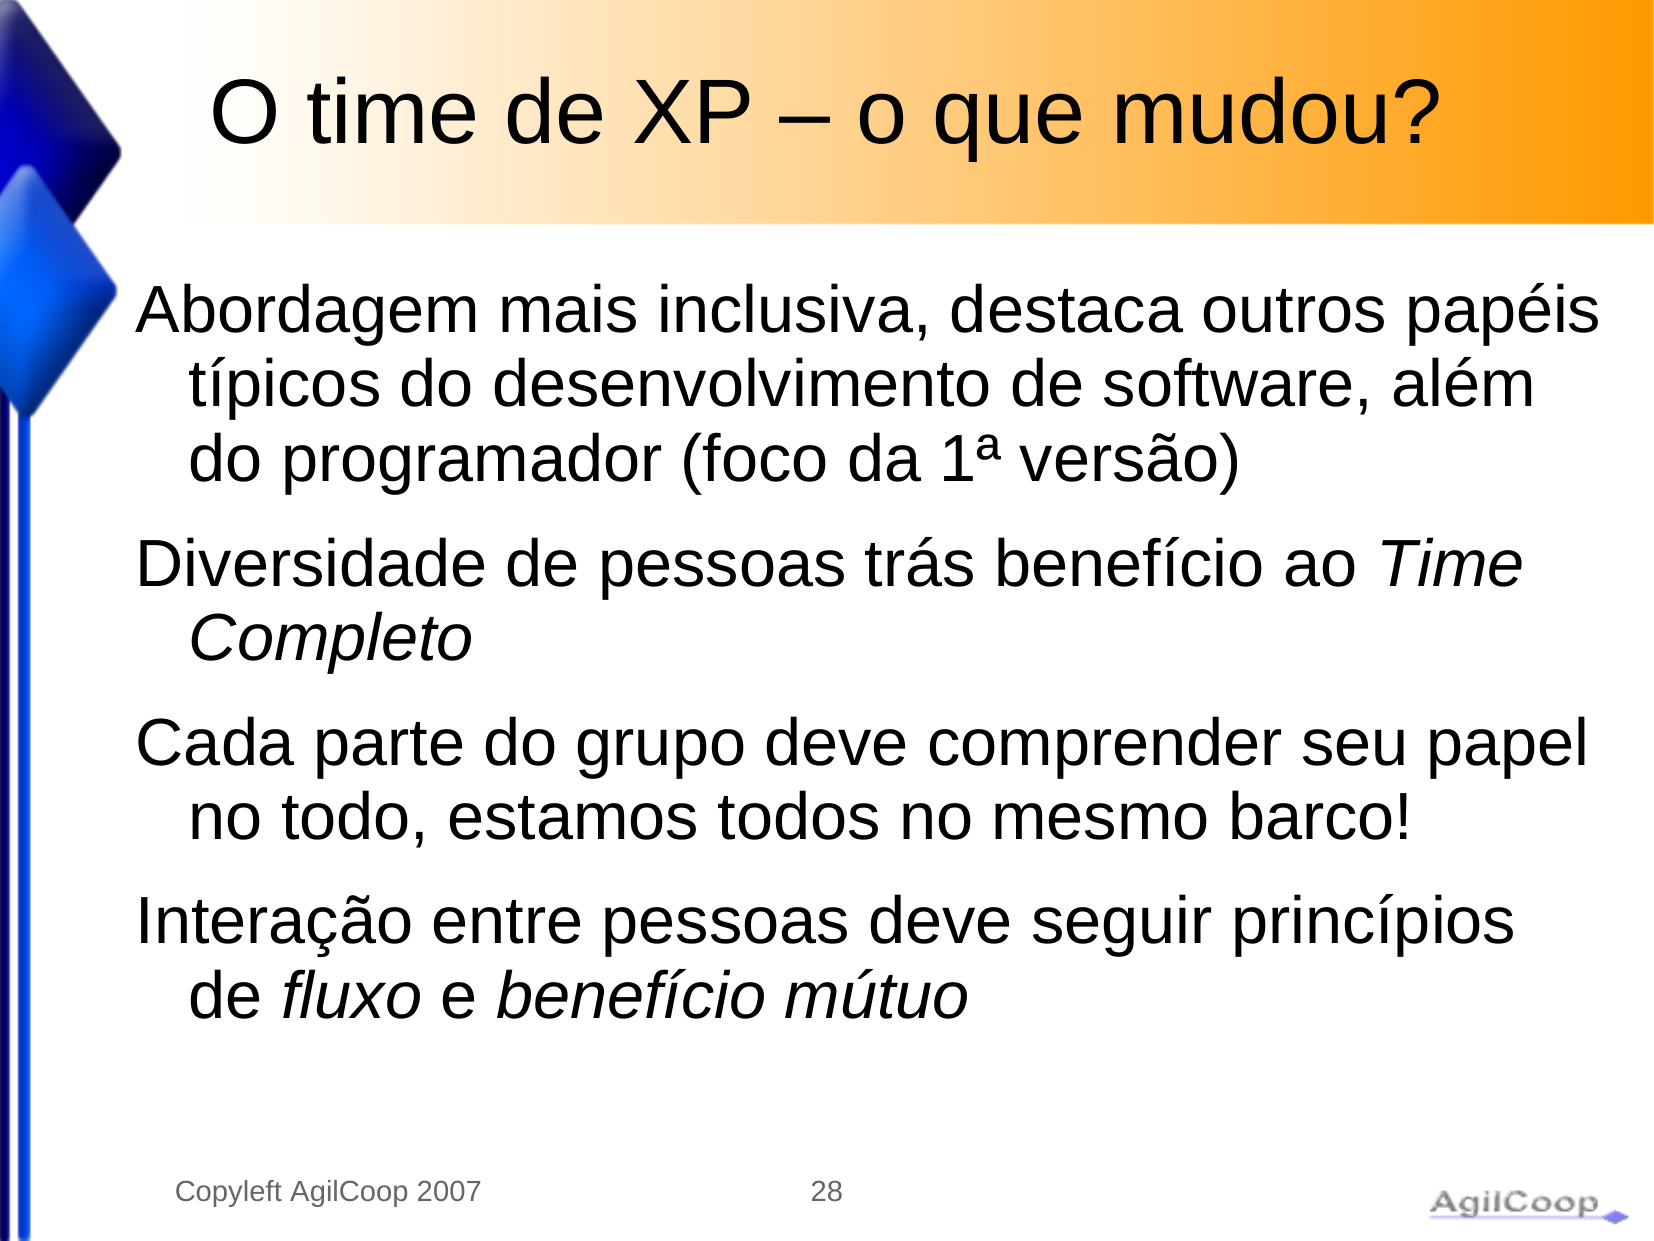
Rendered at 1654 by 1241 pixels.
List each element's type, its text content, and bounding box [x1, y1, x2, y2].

title O time de XP – o que mudou? [82, 8, 1571, 216]
picture [0, 0, 1654, 1241]
list Abordagem mais inclusiva, destaca outros papéis típicos do desenvolvimento de software, além do programador (foco da 1ª versão) Diversidade de pessoas trás benefício ao Time Completo Cada parte do grupo deve comprender seu papel no todo, estamos todos no mesmo barco! Interação entre pessoas deve seguir princípios de fluxo e benefício mútuo [118, 271, 1607, 1123]
